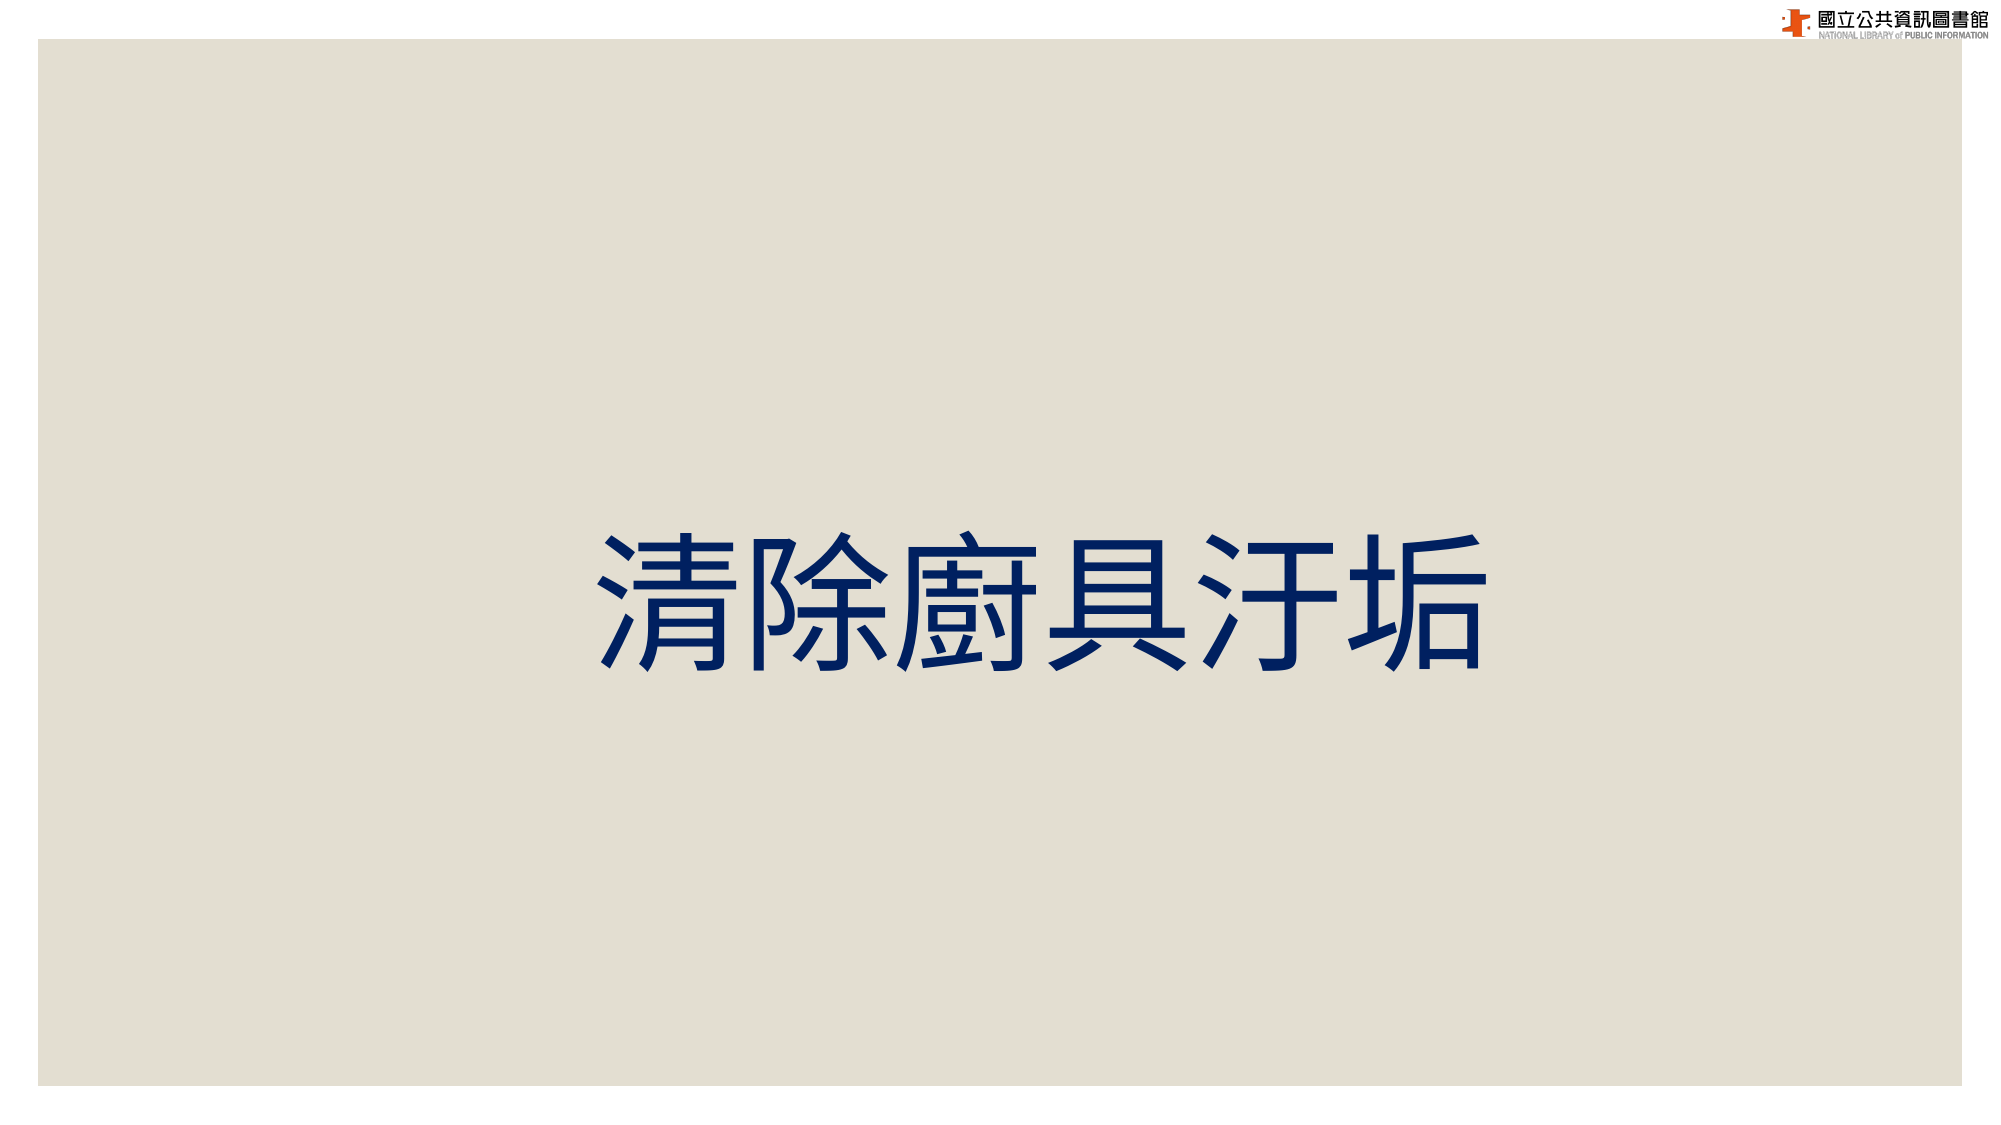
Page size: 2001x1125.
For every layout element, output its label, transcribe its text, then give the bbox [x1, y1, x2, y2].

text_box 清除廚具汙垢 [577, 502, 1516, 697]
